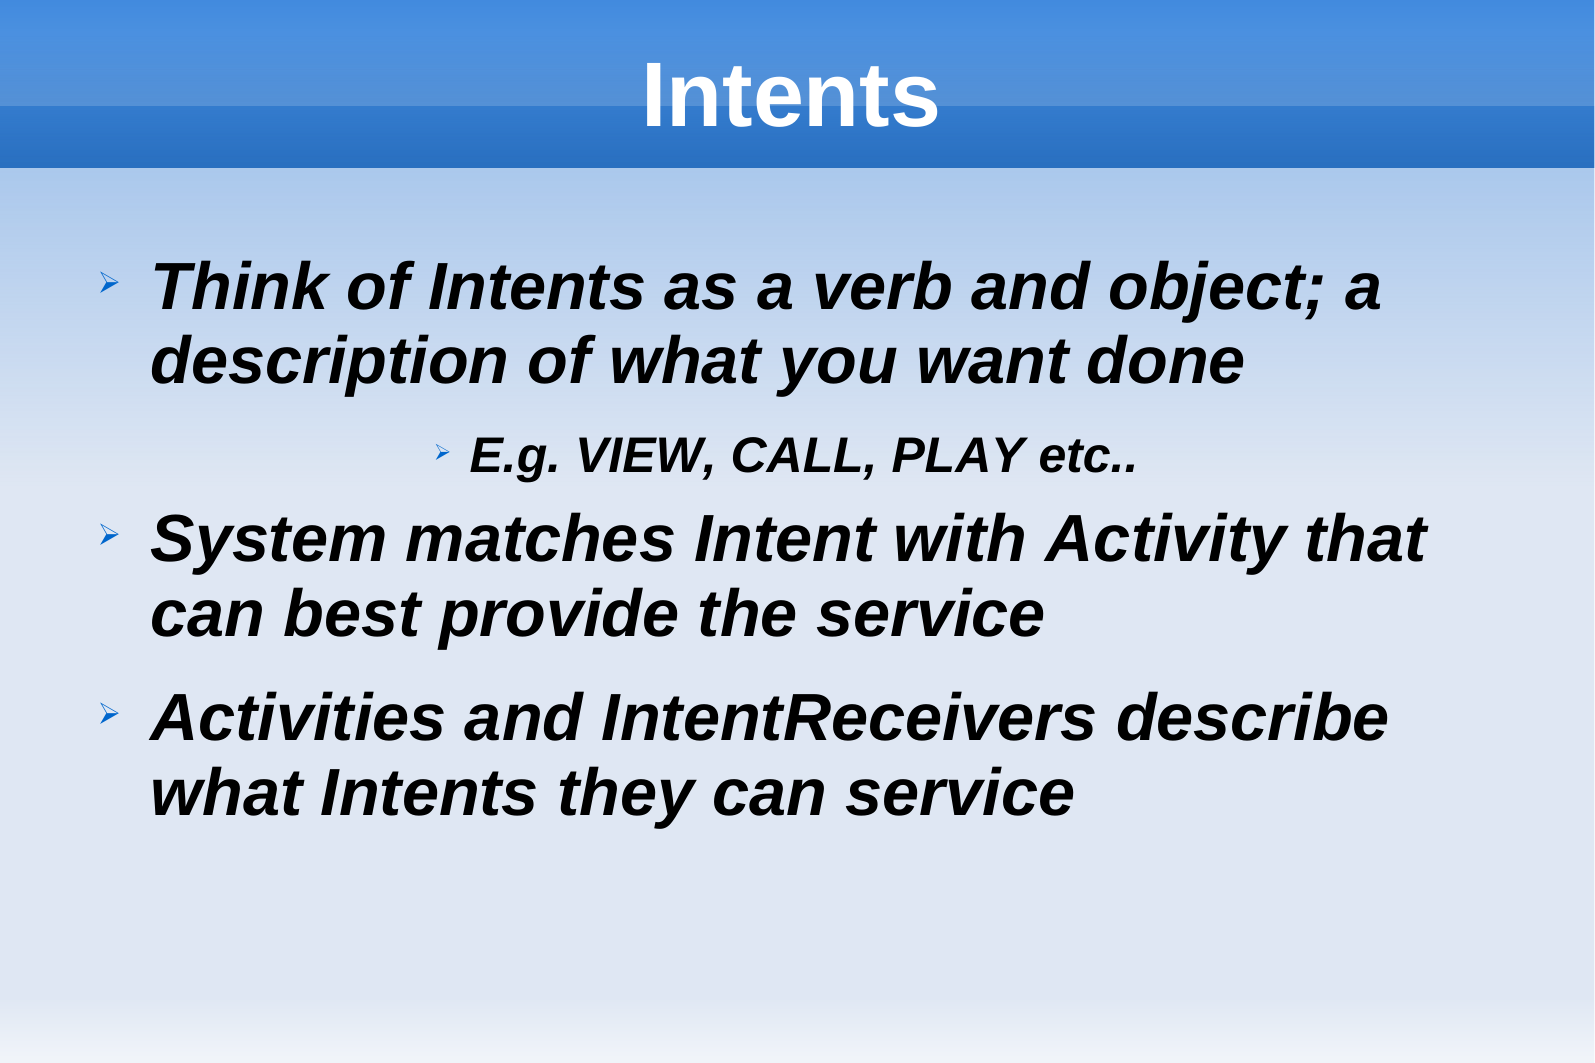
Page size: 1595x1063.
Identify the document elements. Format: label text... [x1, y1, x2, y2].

title Intents [74, 13, 1510, 177]
picture [0, 0, 1595, 1063]
list Think of Intents as a verb and object; a description of what you want done E.g. VIEW, CALL, PLAY etc.. System matches Intent with Activity that can best provide the service Activities and IntentReceivers describe what Intents they can service [79, 248, 1515, 936]
